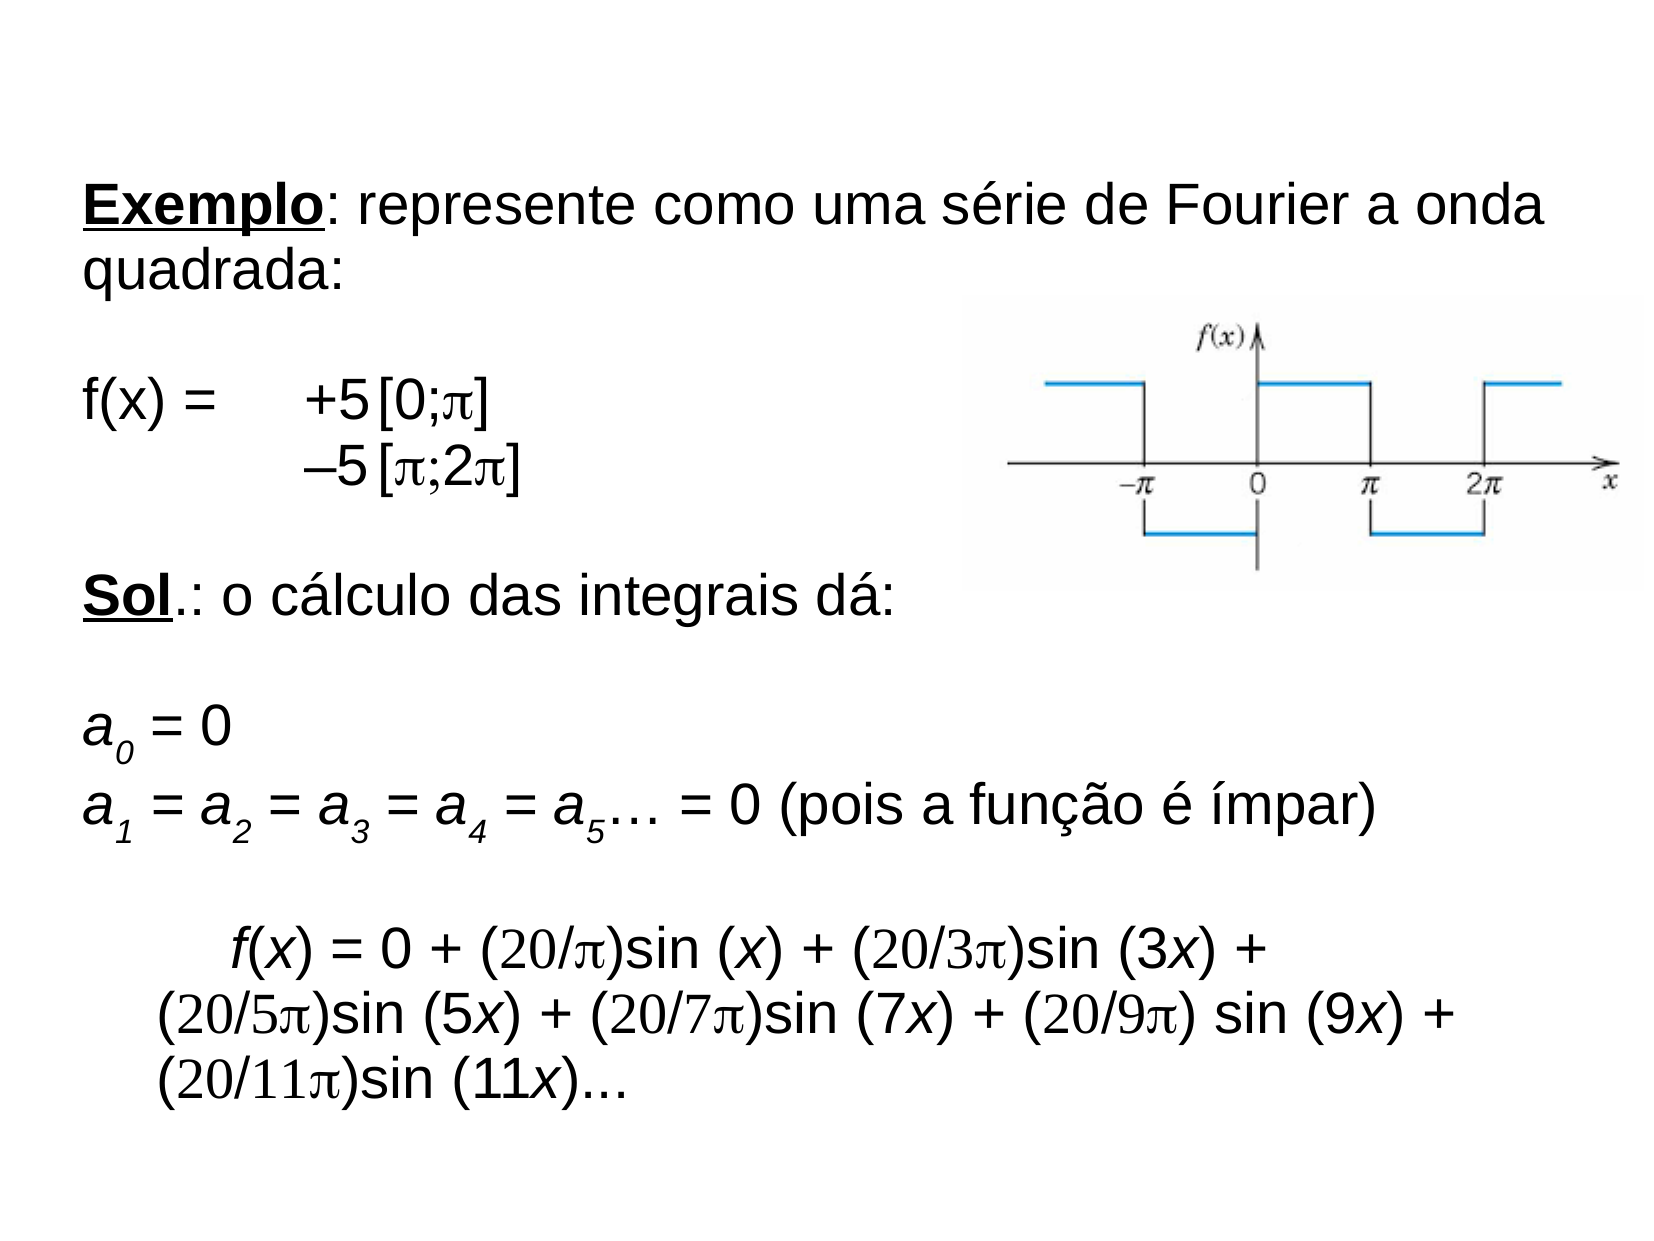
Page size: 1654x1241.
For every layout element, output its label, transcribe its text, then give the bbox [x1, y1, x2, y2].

picture [962, 295, 1644, 591]
subtitle Exemplo: represente como uma série de Fourier a onda quadrada: f(x) = +5 [0;p] –5 [p;2p] Sol.: o cálculo das integrais dá: a0 = 0 a1 = a2 = a3 = a4 = a5… = 0 (pois a função é ímpar) f(x) = 0 + (20/p)sin (x) + (20/3p)sin (3x) + (20/5p)sin (5x) + (20/7p)sin (7x) + (20/9p) sin (9x) + (20/11p)sin (11x)... [82, 144, 1571, 1139]
